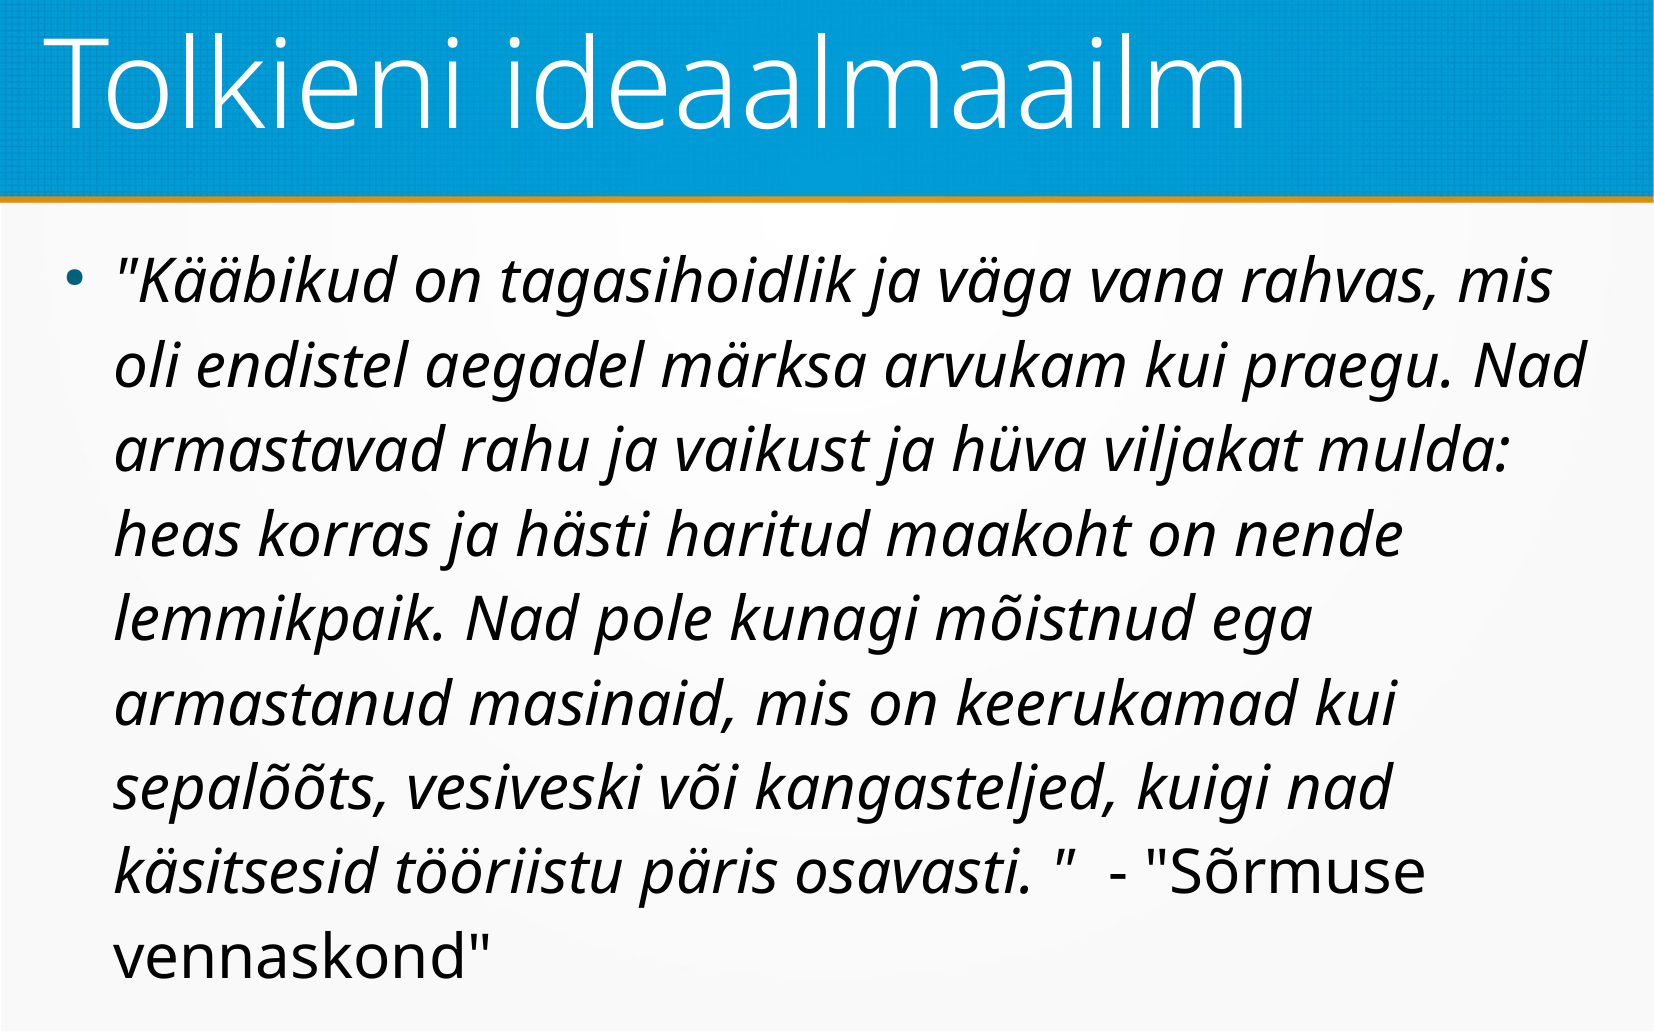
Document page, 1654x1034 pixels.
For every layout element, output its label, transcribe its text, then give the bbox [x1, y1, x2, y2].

list "Kääbikud on tagasihoidlik ja väga vana rahvas, mis oli endistel aegadel märksa arvukam kui praegu. Nad armastavad rahu ja vaikust ja hüva viljakat mulda: heas korras ja hästi haritud maakoht on nende lemmikpaik. Nad pole kunagi mõistnud ega armastanud masinaid, mis on keerukamad kui sepalõõts, vesiveski või kangasteljed, kuigi nad käsitsesid tööriistu päris osavasti. " - "Sõrmuse vennaskond" [47, 236, 1607, 1002]
picture [0, 195, 1654, 1034]
title Tolkieni ideaalmaailm [43, 0, 1619, 166]
